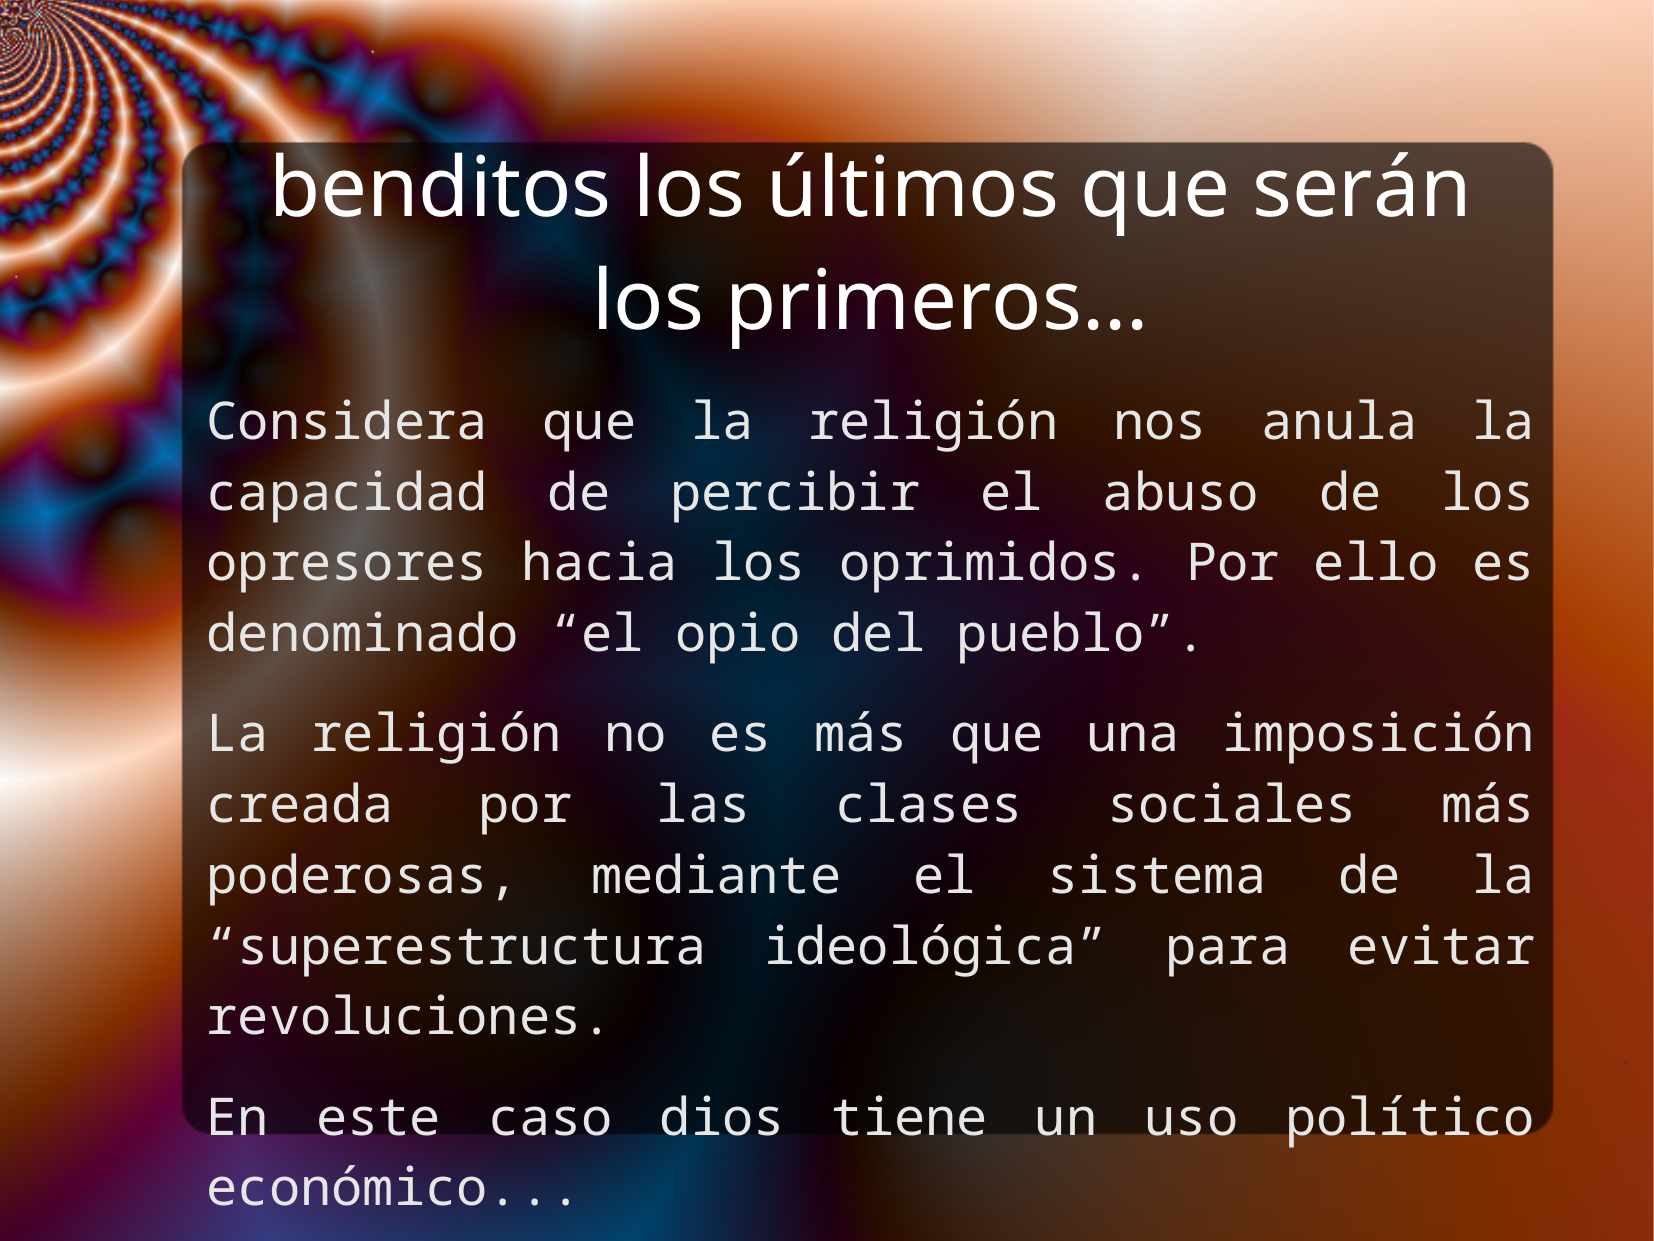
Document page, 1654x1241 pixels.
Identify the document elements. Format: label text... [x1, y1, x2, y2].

picture [0, 0, 1654, 1241]
title benditos los últimos que serán los primeros... [206, 156, 1536, 325]
list Considera que la religión nos anula la capacidad de percibir el abuso de los opresores hacia los oprimidos. Por ello es denominado “el opio del pueblo”. La religión no es más que una imposición creada por las clases sociales más poderosas, mediante el sistema de la “superestructura ideológica” para evitar revoluciones. En este caso dios tiene un uso político económico... Es fundamental entender el concepto de “alienación”: [206, 383, 1536, 1109]
